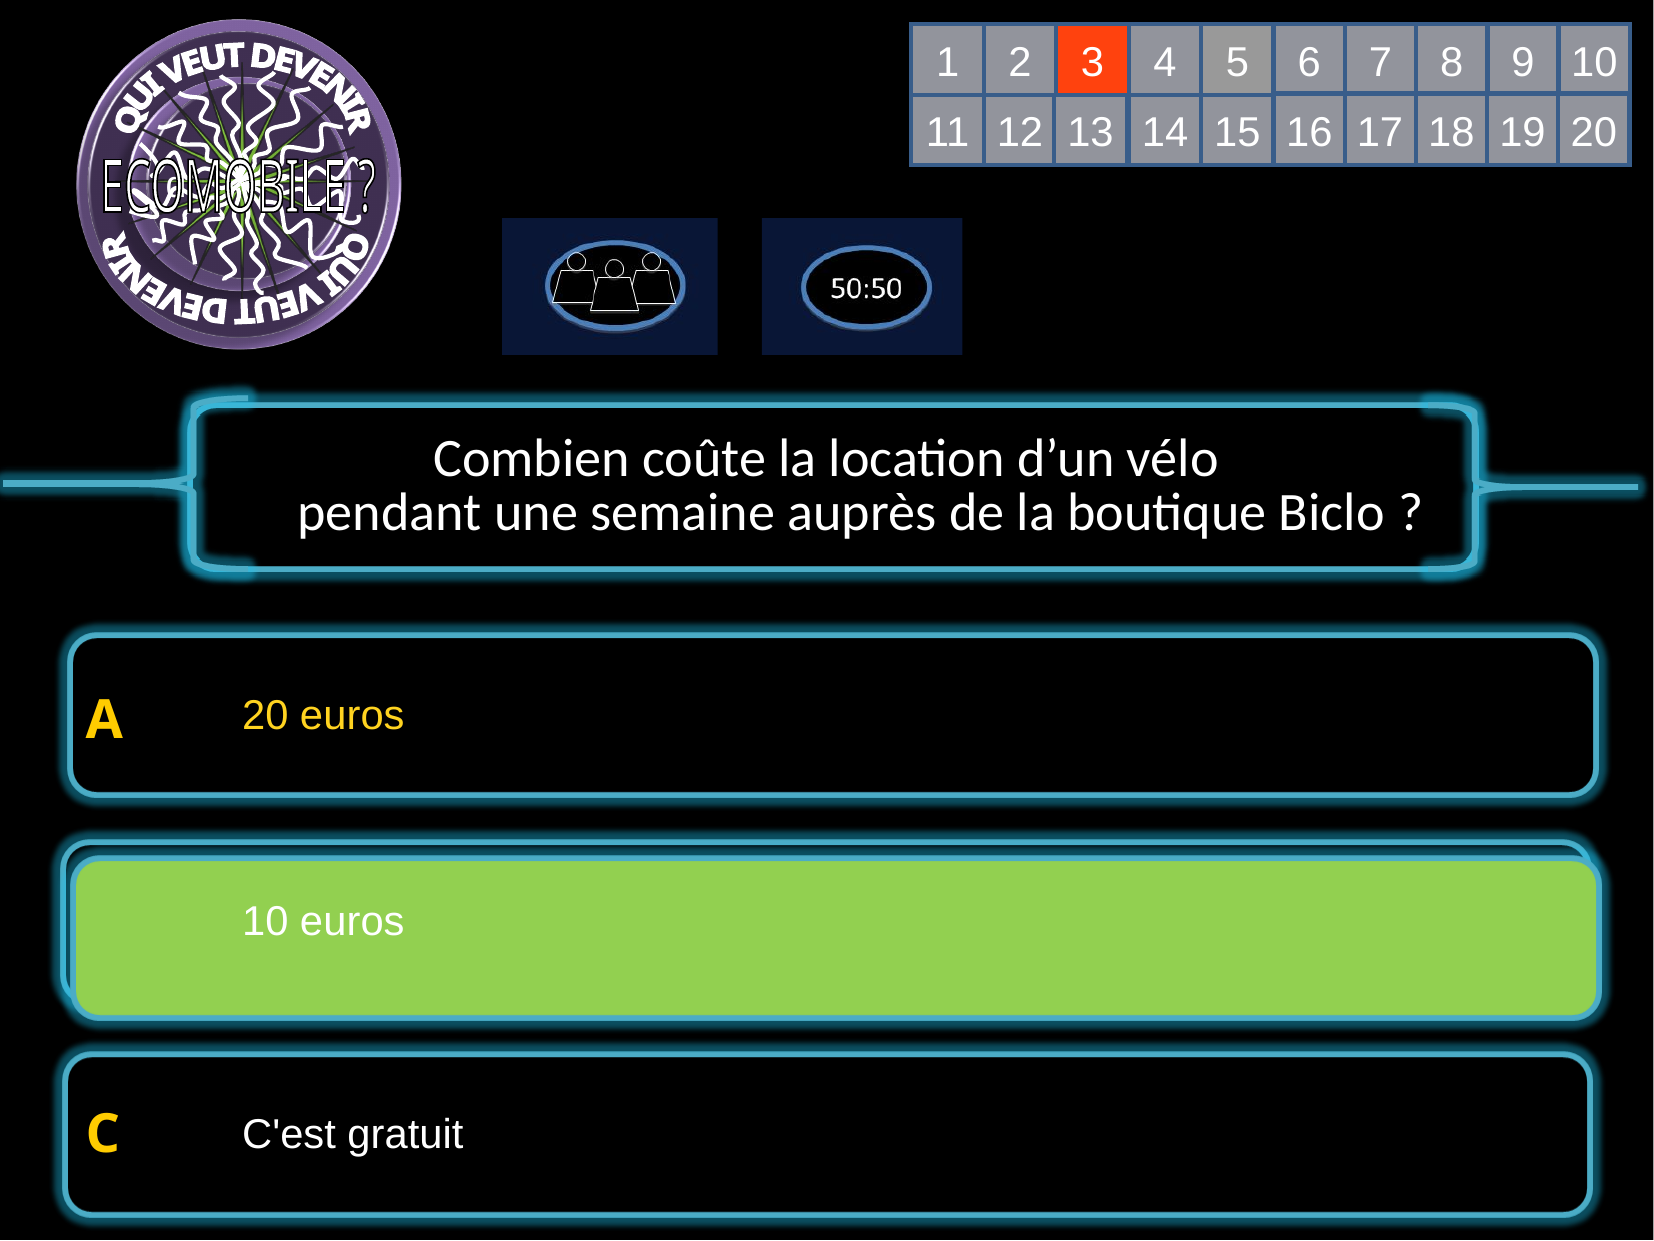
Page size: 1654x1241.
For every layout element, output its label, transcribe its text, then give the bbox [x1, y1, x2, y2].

picture [0, 377, 1654, 591]
text_box 20 [1558, 93, 1630, 166]
text_box 8 [1416, 24, 1487, 93]
text_box 5 [1201, 24, 1273, 94]
picture [50, 615, 1616, 815]
list C'est gratuit [171, 1062, 1571, 1205]
text_box 2 [983, 24, 1056, 94]
text_box 10 [1558, 24, 1630, 93]
text_box 9 [1487, 24, 1558, 93]
text_box 12 [983, 94, 1054, 166]
picture [43, 822, 1619, 1235]
picture [53, 18, 402, 370]
text_box 4 [1128, 24, 1201, 94]
text_box 16 [1273, 93, 1345, 166]
text_box 7 [1344, 24, 1416, 93]
text_box 18 [1415, 93, 1486, 166]
text_box 3 [1056, 24, 1128, 95]
text_box 15 [1201, 94, 1273, 166]
list 10 euros [171, 850, 1571, 993]
title Combien coûte la location d’un vélo pendant une semaine auprès de la boutique Biclo ? [194, 407, 1471, 573]
text_box 13 [1054, 94, 1127, 166]
text_box 17 [1345, 93, 1415, 166]
list 20 euros [171, 643, 1571, 786]
text_box 11 [911, 94, 983, 166]
text_box 1 [911, 24, 983, 94]
text_box 19 [1486, 93, 1558, 166]
text_box 6 [1273, 24, 1344, 93]
text_box 14 [1128, 94, 1201, 166]
